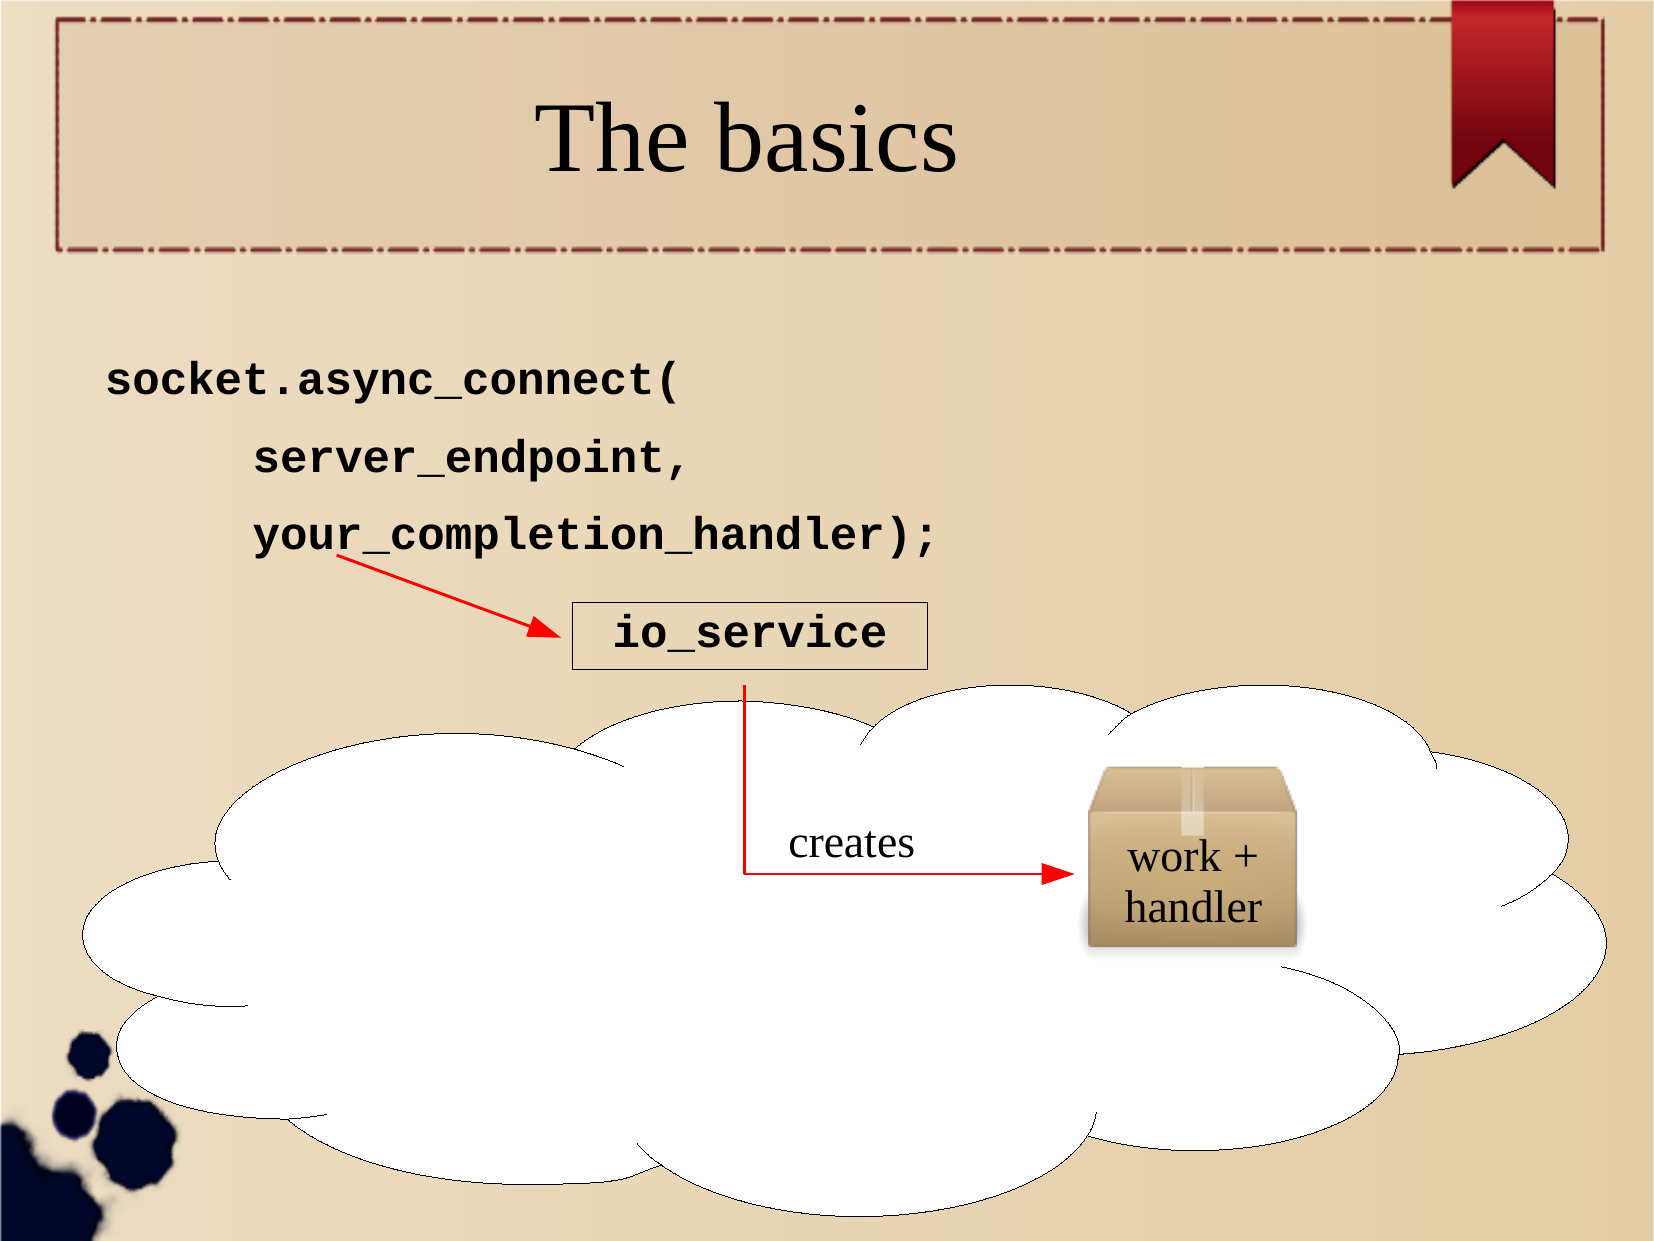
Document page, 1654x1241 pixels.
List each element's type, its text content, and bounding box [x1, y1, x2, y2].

text_box creates [773, 809, 1010, 875]
picture [0, 0, 1654, 1241]
text_box [82, 685, 1607, 1217]
title The basics [82, 47, 1412, 229]
text_box socket.async_connect( server_endpoint, your_completion_handler); [90, 323, 981, 626]
text_box work + handler [1104, 823, 1283, 941]
text_box io_service [572, 602, 928, 670]
